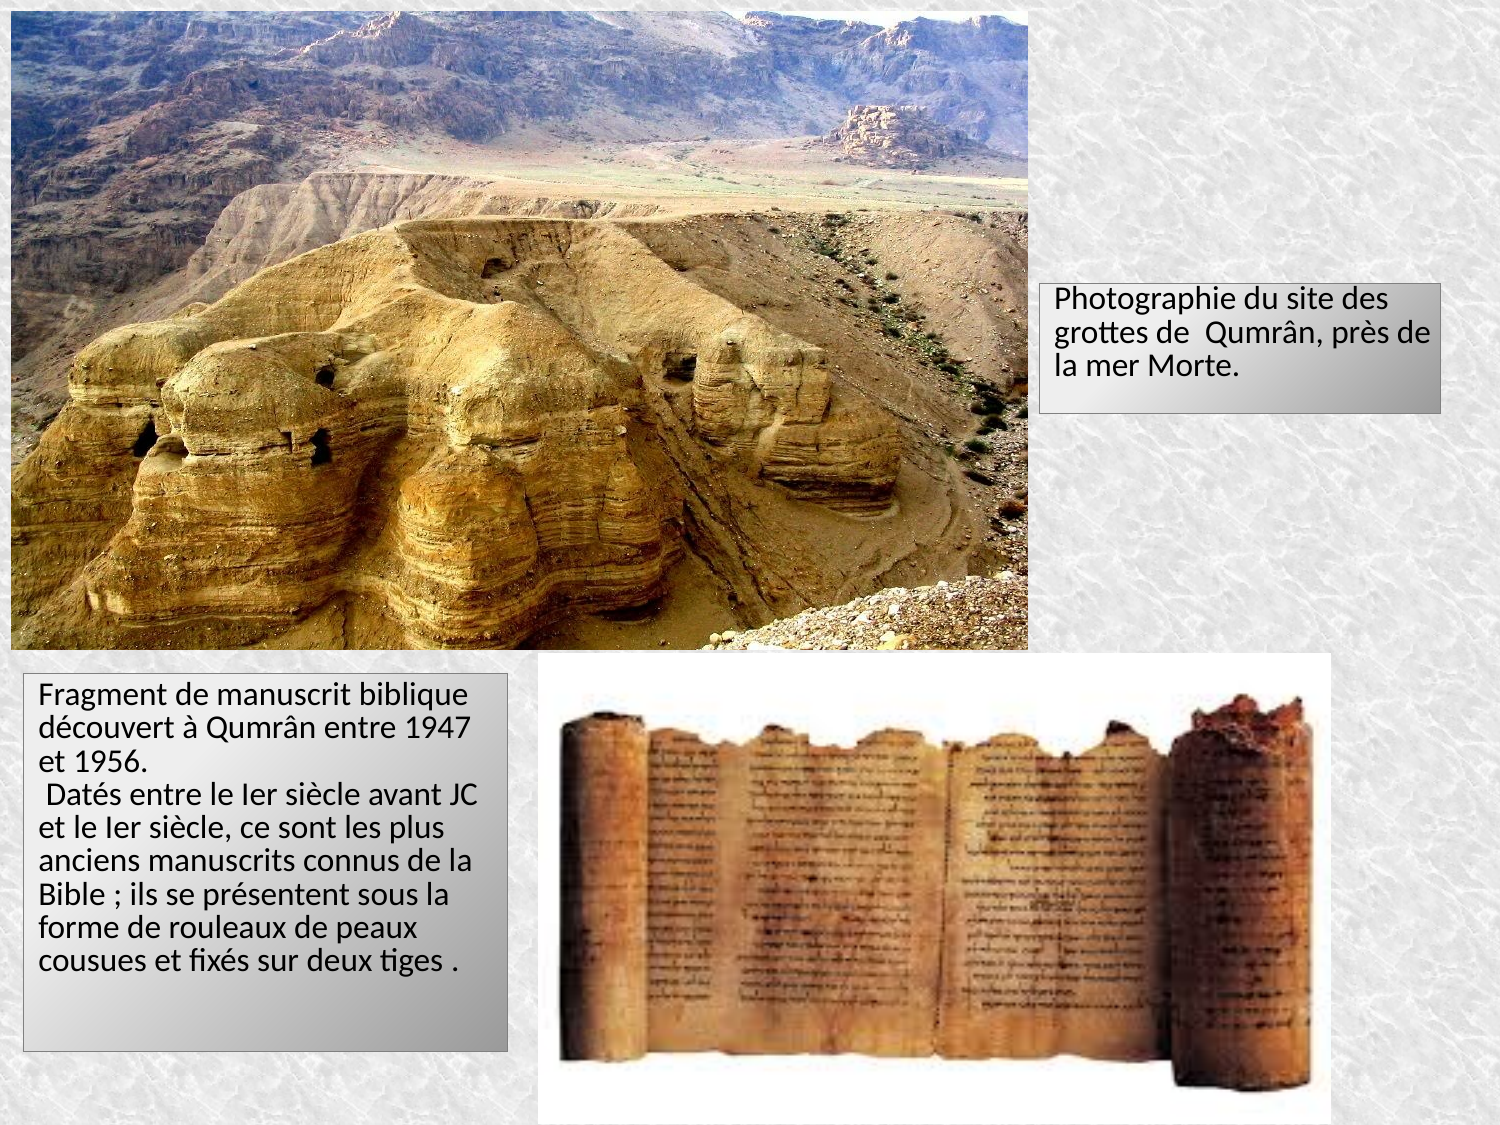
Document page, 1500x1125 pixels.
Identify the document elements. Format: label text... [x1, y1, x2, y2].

text_box [497, 673, 508, 1052]
picture [0, 0, 1500, 1125]
text_box Photographie du site des grottes de Qumrân, près de la mer Morte. [1039, 277, 1453, 461]
text_box Fragment de manuscrit biblique découvert à Qumrân entre 1947 et 1956. Datés entre le Ier siècle avant JC et le Ier siècle, ce sont les plus anciens manuscrits connus de la Bible ; ils se présentent sous la forme de rouleaux de peaux cousues et fixés sur deux tiges . [23, 673, 497, 1096]
